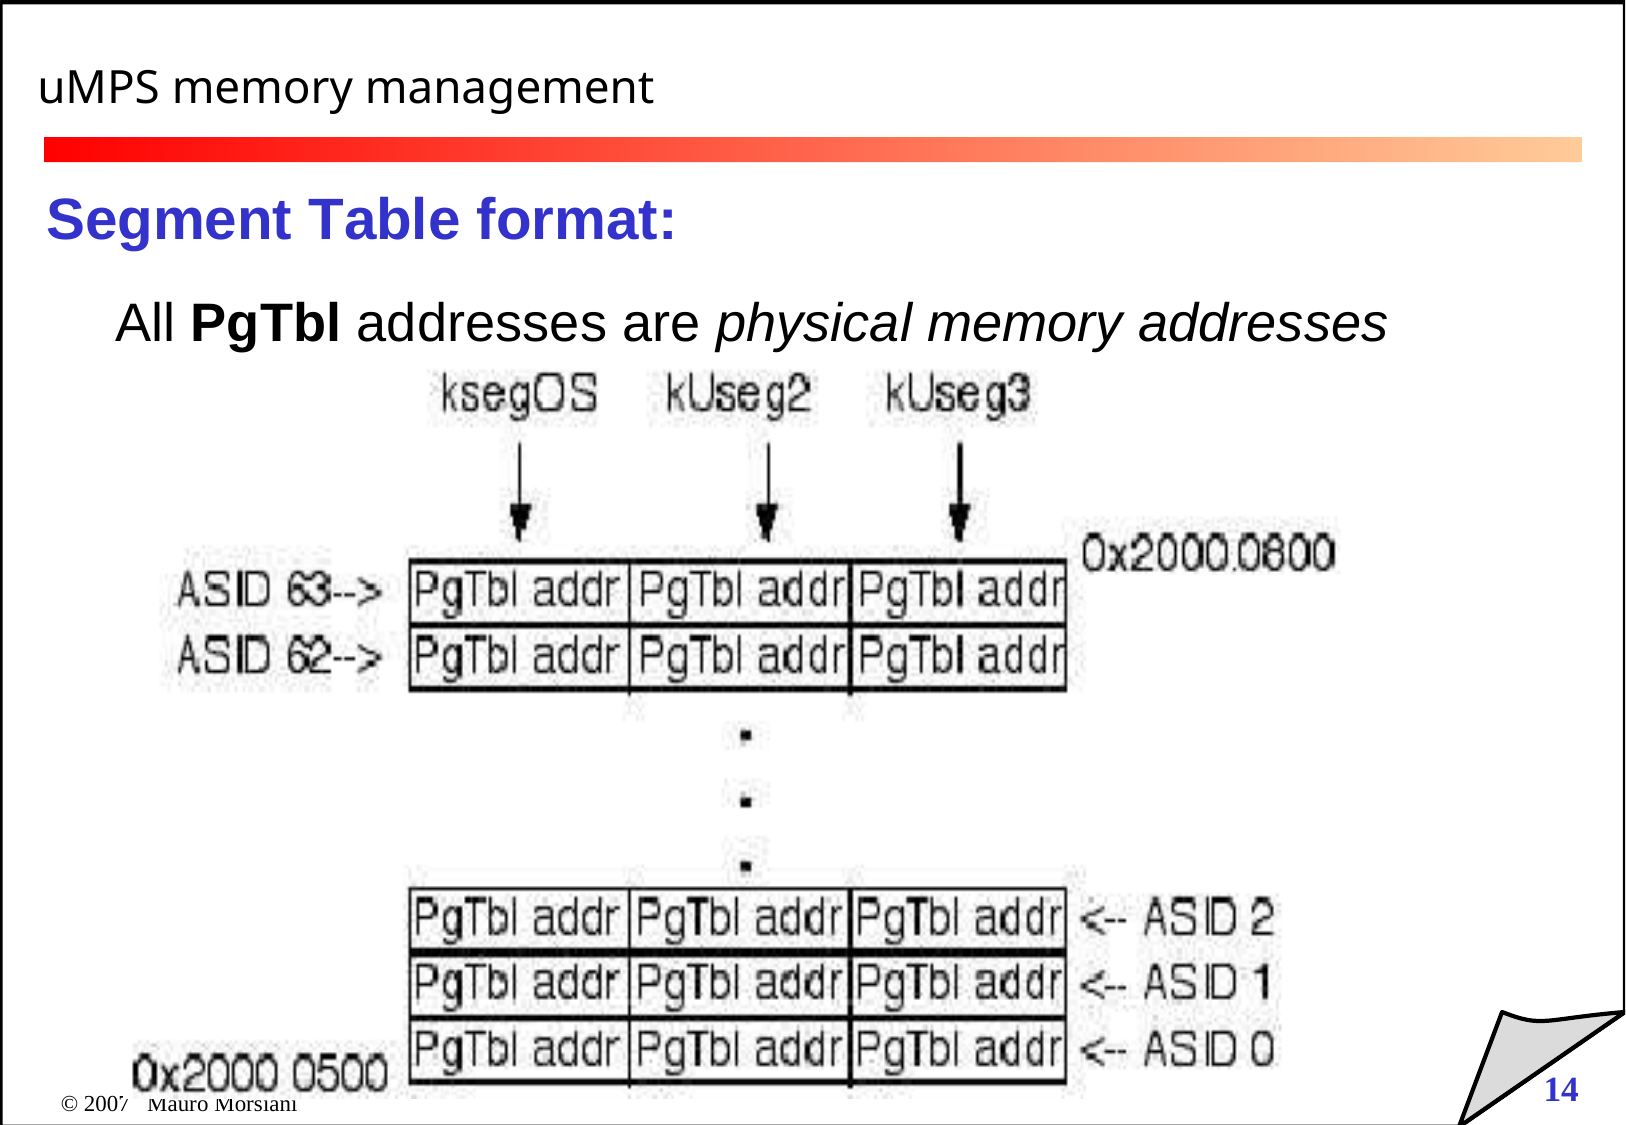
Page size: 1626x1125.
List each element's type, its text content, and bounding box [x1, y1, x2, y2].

picture [123, 713, 1349, 1099]
title uMPS memory management [37, 44, 1587, 130]
list Segment Table format: All PgTbl addresses are physical memory addresses [46, 187, 1549, 713]
